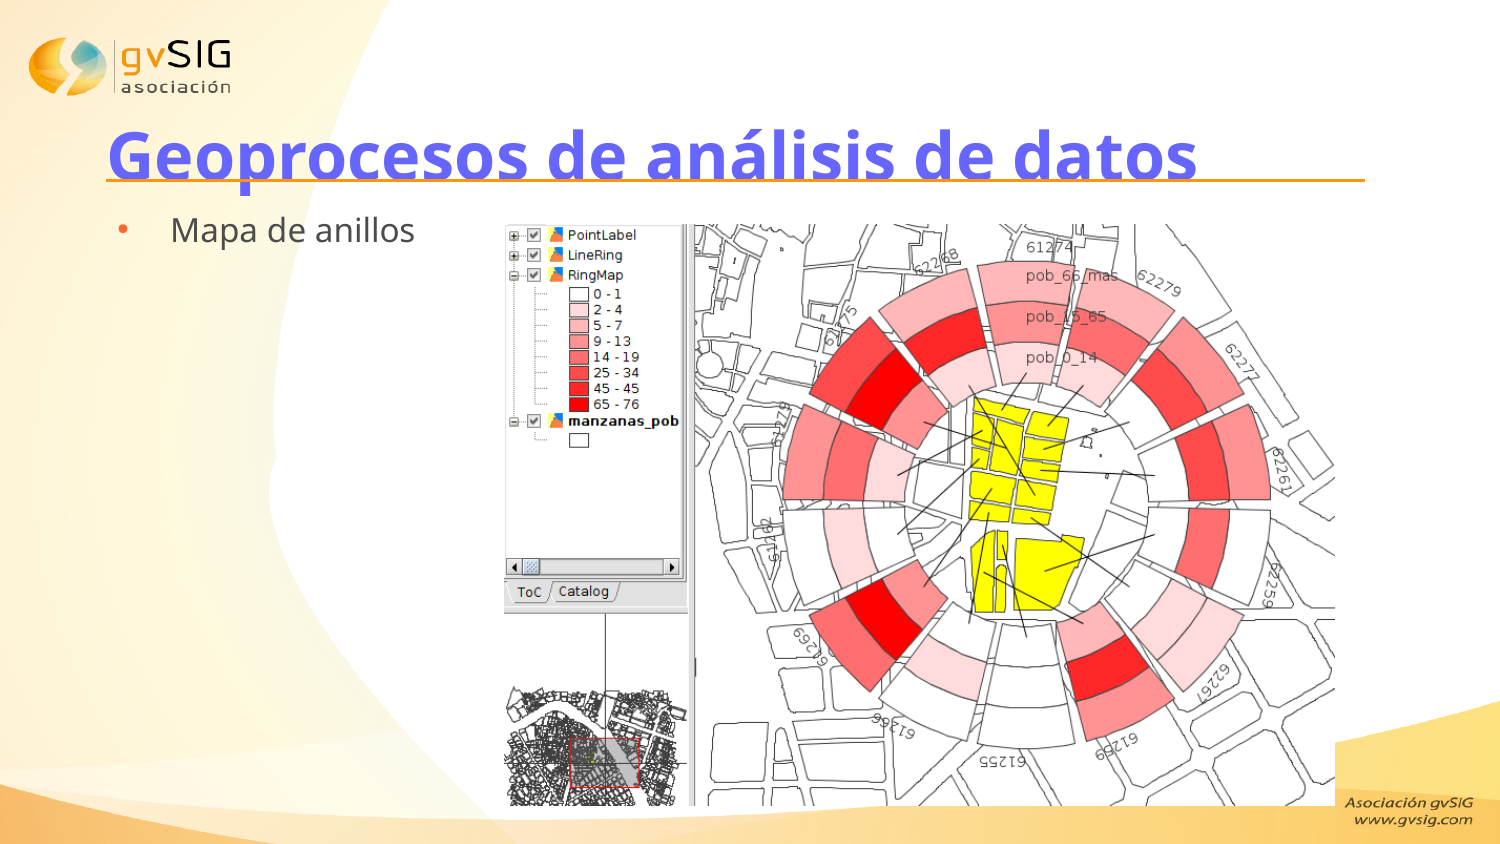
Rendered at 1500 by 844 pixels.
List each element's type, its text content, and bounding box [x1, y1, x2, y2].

picture [0, 0, 1500, 844]
title Geoprocesos de análisis de datos [106, 115, 1457, 193]
list Mapa de anillos [99, 129, 1359, 770]
